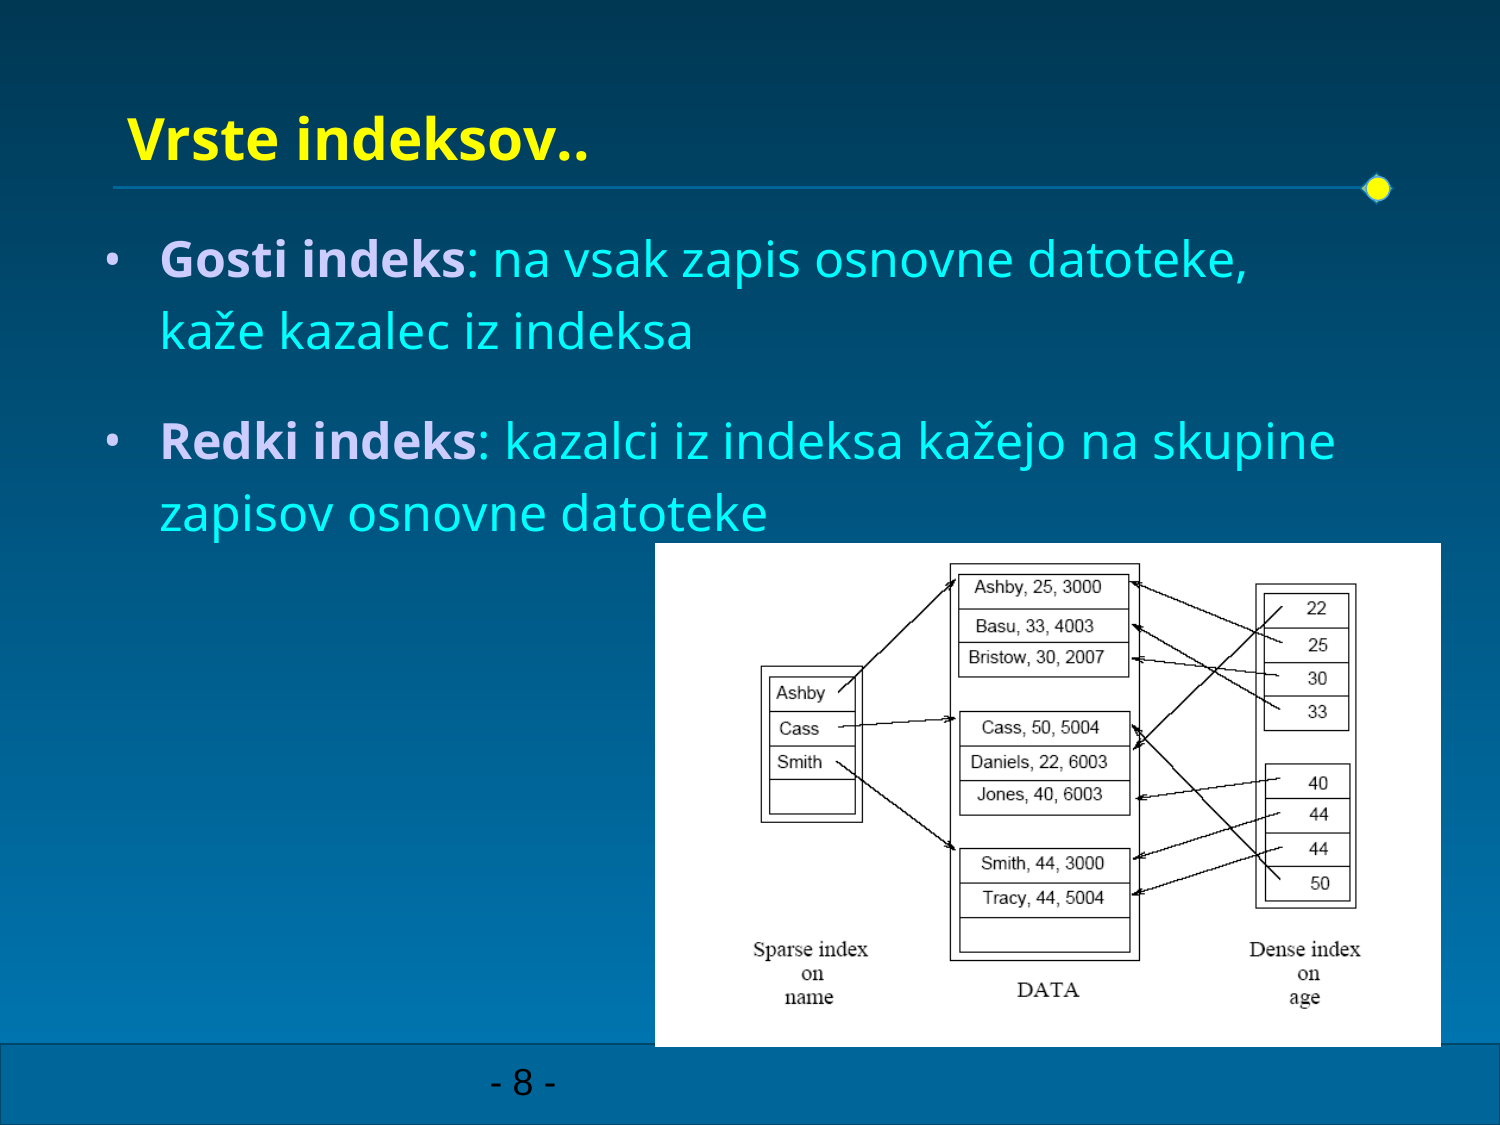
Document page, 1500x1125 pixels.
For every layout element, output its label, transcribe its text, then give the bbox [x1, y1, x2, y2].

list Gosti indeks: na vsak zapis osnovne datoteke, kaže kazalec iz indeksa Redki indeks: kazalci iz indeksa kažejo na skupine zapisov osnovne datoteke [88, 208, 1364, 1003]
picture [656, 544, 1440, 1046]
title Vrste indeksov.. [112, 94, 1388, 181]
